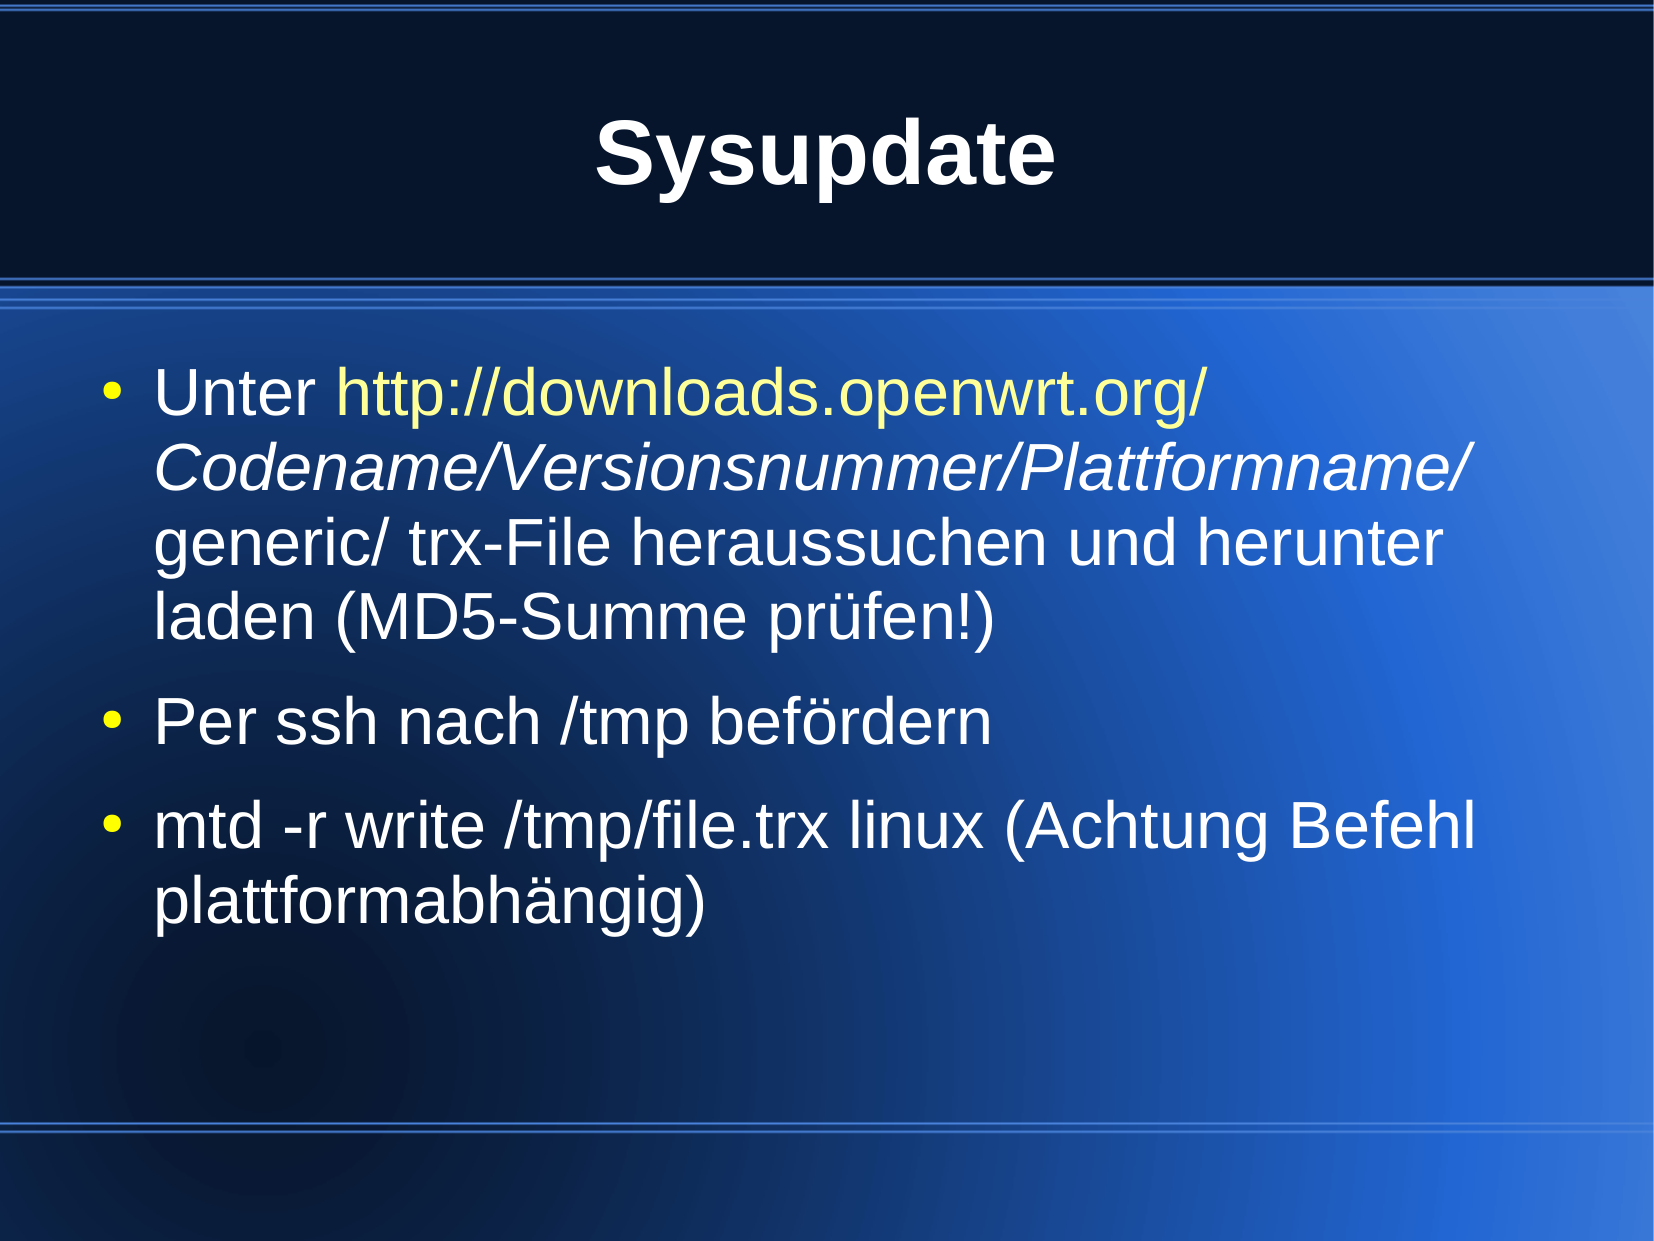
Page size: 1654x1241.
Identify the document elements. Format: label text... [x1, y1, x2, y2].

title Sysupdate [82, 56, 1571, 250]
picture [0, 0, 1654, 1241]
list Unter http://downloads.openwrt.org/ Codename/Versionsnummer/Plattformname/ generic/ trx-File heraussuchen und herunter laden (MD5-Summe prüfen!) Per ssh nach /tmp befördern mtd -r write /tmp/file.trx linux (Achtung Befehl plattformabhängig) [82, 355, 1571, 1159]
